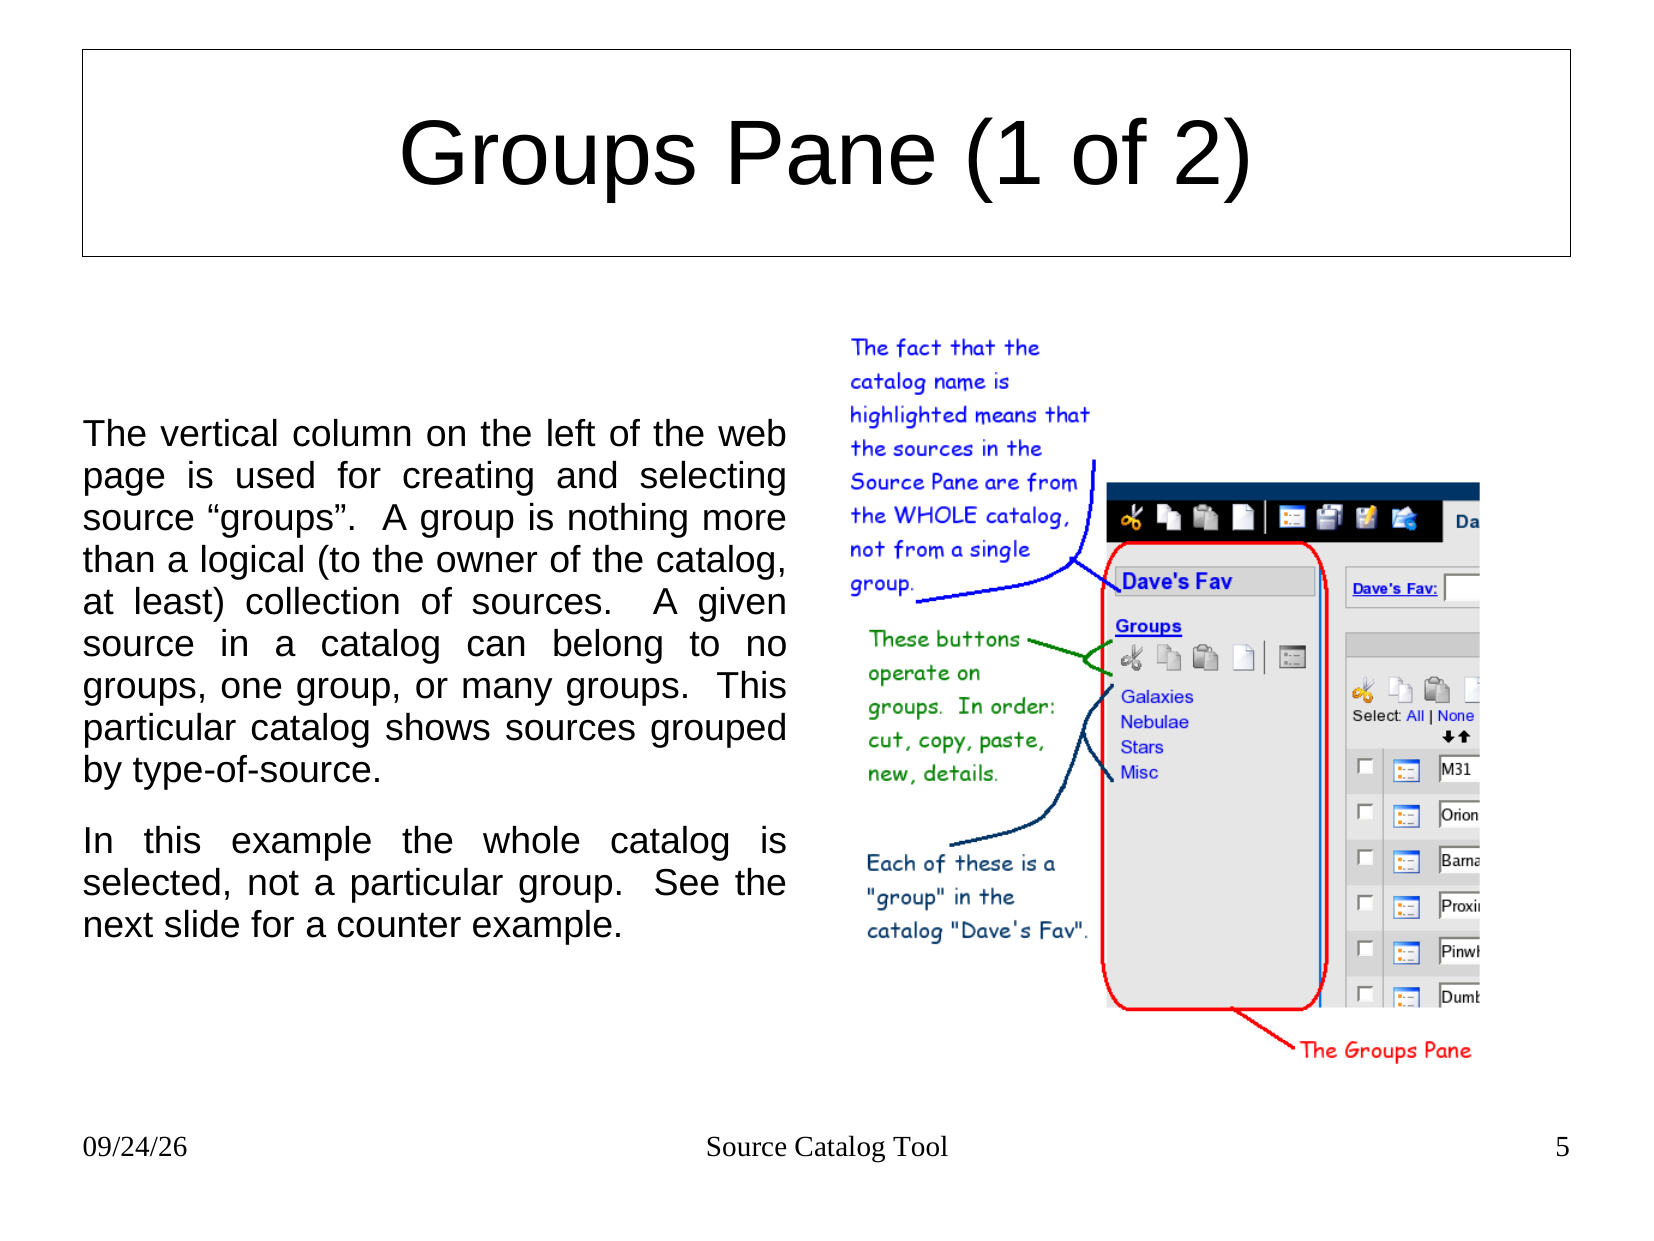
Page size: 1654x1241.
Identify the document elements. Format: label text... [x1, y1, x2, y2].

picture [844, 323, 1571, 1076]
title Groups Pane (1 of 2) [82, 49, 1571, 257]
list The vertical column on the left of the web page is used for creating and selecting source “groups”. A group is nothing more than a logical (to the owner of the catalog, at least) collection of sources. A given source in a catalog can belong to no groups, one group, or many groups. This particular catalog shows sources grouped by type-of-source. In this example the whole catalog is selected, not a particular group. See the next slide for a counter example. [82, 412, 788, 1109]
